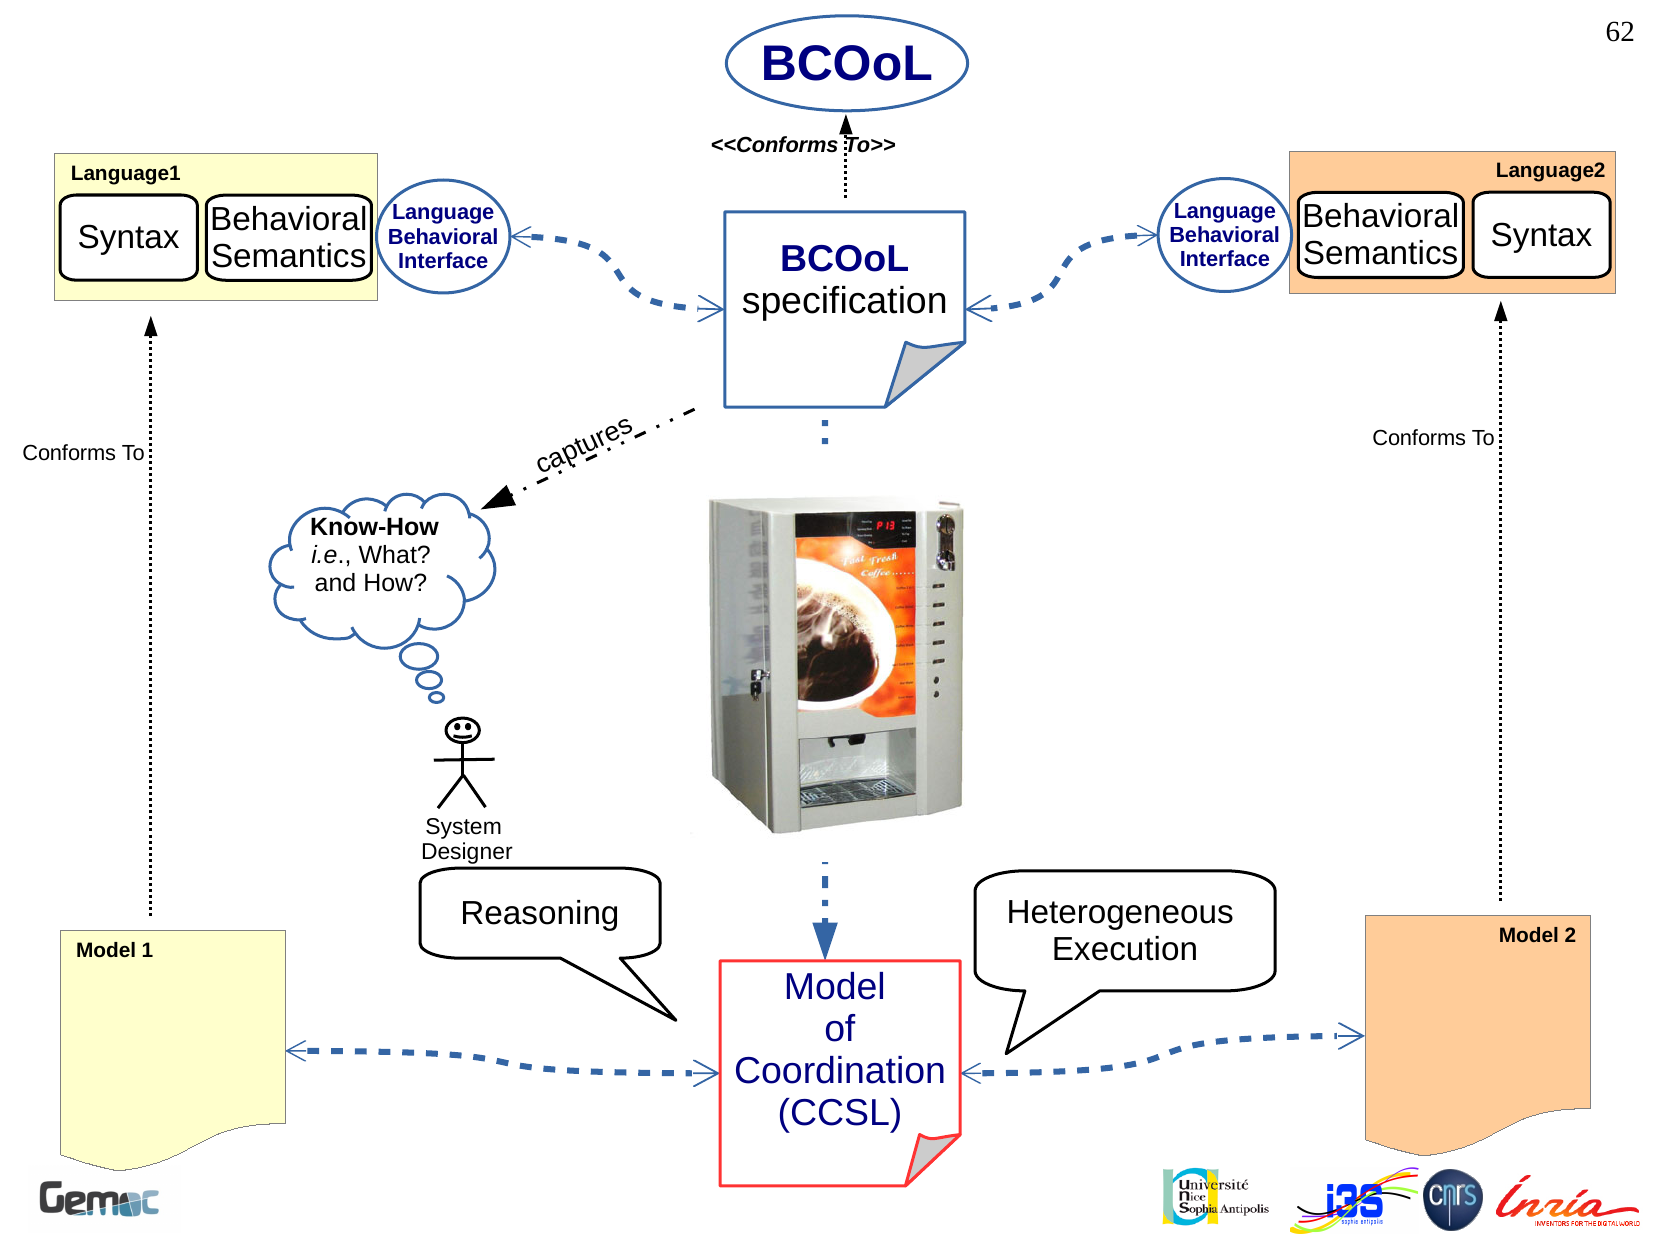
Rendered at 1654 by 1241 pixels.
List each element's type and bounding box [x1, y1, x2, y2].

text_box [269, 494, 495, 649]
text_box [1357, 418, 1576, 583]
text_box [60, 930, 286, 1171]
text_box [445, 718, 480, 743]
text_box [975, 870, 1276, 1054]
picture [690, 449, 976, 862]
text_box [695, 125, 1024, 408]
text_box [1365, 915, 1621, 1156]
picture [1137, 1150, 1647, 1241]
text_box [720, 960, 961, 1186]
text_box [54, 153, 510, 301]
text_box [429, 692, 444, 703]
text_box [726, 15, 968, 111]
text_box [7, 433, 226, 598]
text_box [1158, 151, 1634, 294]
text_box [365, 778, 676, 1021]
text_box [416, 671, 442, 689]
text_box [400, 643, 438, 670]
